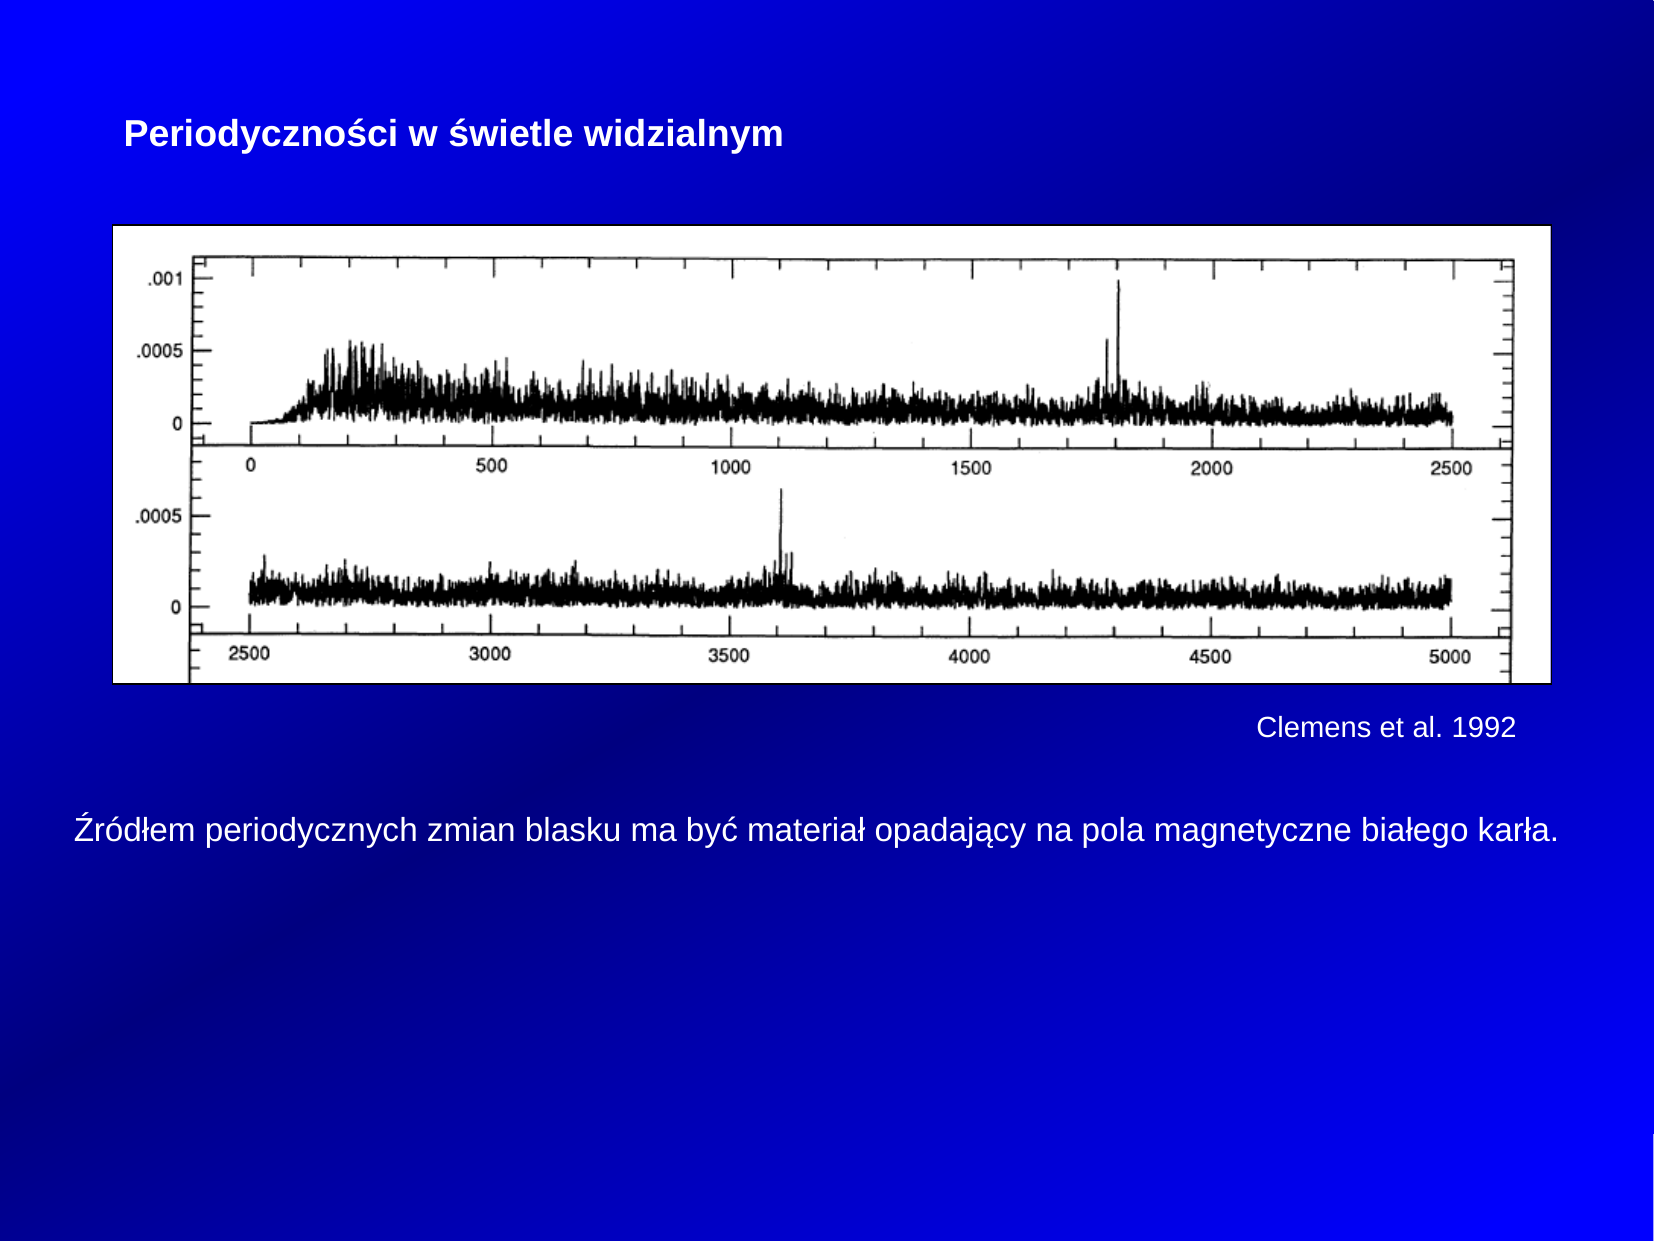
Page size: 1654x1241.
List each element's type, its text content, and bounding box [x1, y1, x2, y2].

text_box Periodyczności w świetle widzialnym [95, 100, 800, 162]
picture [113, 225, 1551, 683]
text_box Źródłem periodycznych zmian blasku ma być materiał opadający na pola magnetyczne białego karła. [58, 800, 1577, 857]
text_box Clemens et al. 1992 [1231, 700, 1532, 752]
